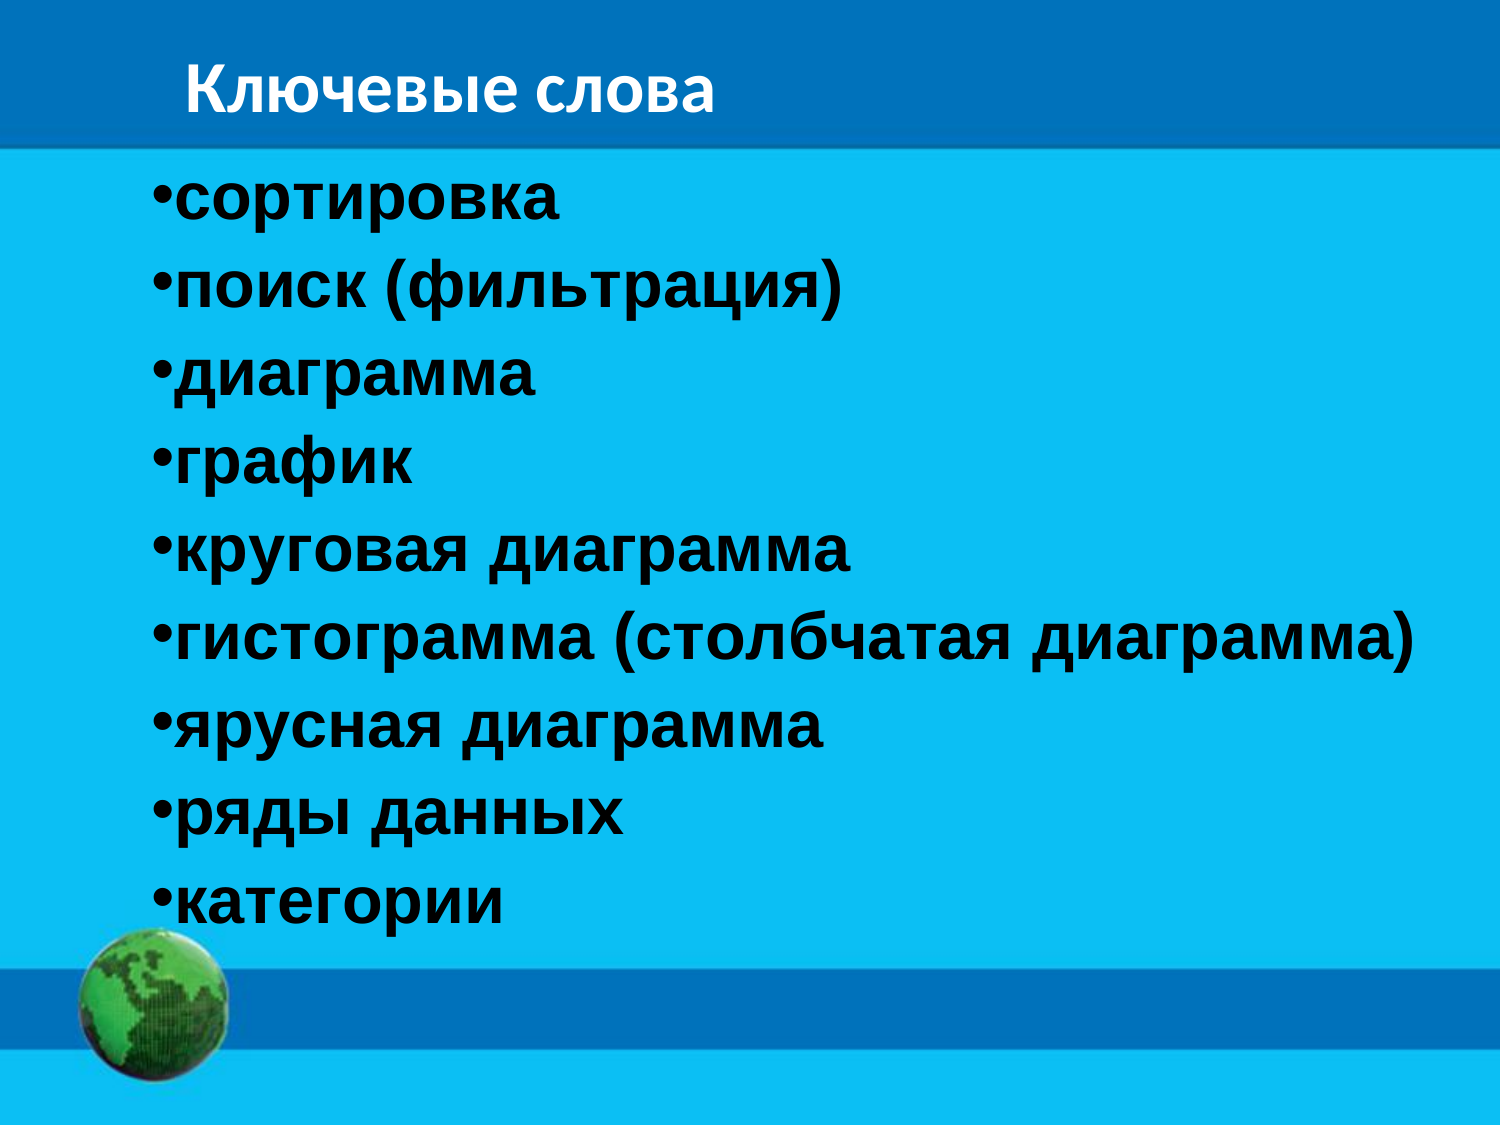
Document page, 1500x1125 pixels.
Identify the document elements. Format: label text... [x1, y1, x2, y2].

text_box сортировка поиск (фильтрация) диаграмма график круговая диаграмма гистограмма (столбчатая диаграмма) ярусная диаграмма ряды данных категории [76, 137, 1459, 945]
picture [0, 945, 1500, 1086]
text_box Ключевые слова [171, 30, 1425, 135]
picture [0, 0, 1500, 146]
